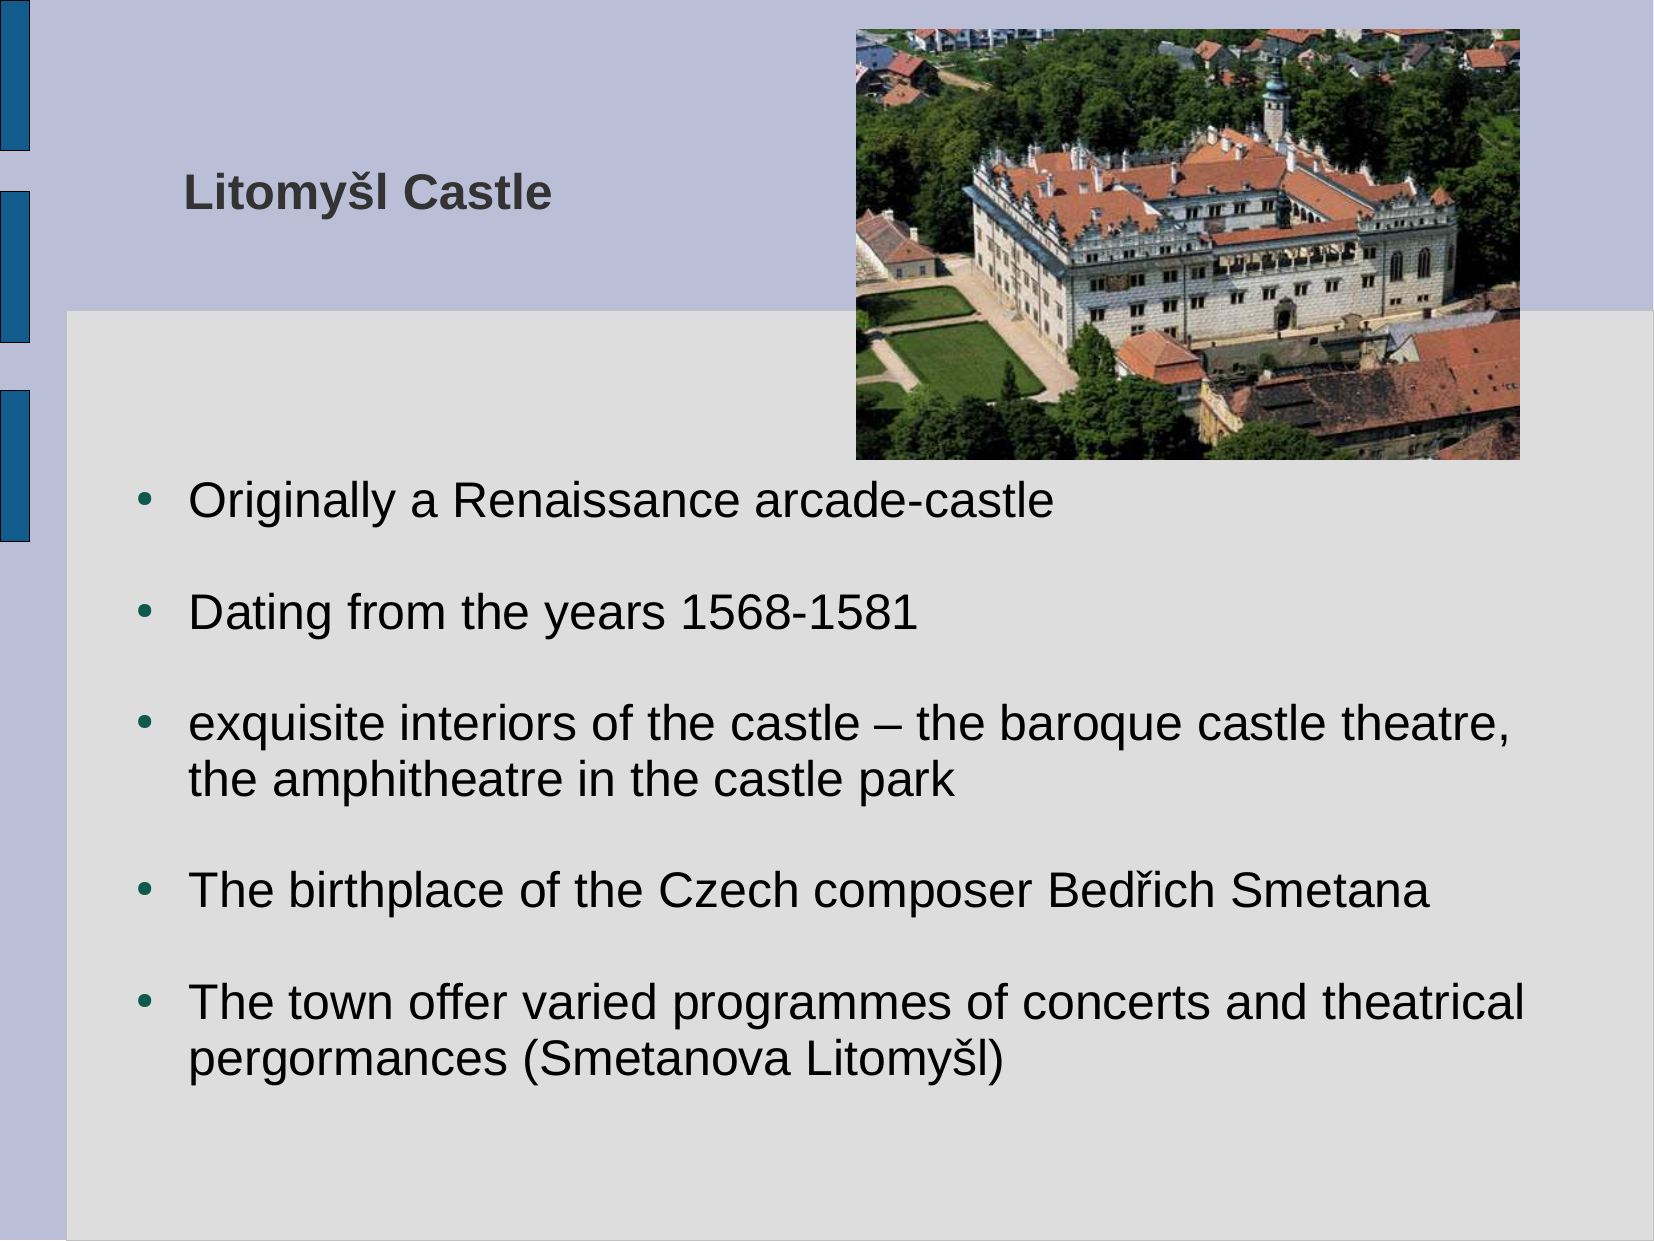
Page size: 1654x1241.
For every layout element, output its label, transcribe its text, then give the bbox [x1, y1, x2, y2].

list Originally a Renaissance arcade-castle Dating from the years 1568-1581 exquisite interiors of the castle – the baroque castle theatre, the amphitheatre in the castle park The birthplace of the Czech composer Bedřich Smetana The town offer varied programmes of concerts and theatrical pergormances (Smetanova Litomyšl) [118, 472, 1531, 1241]
title Litomyšl Castle [29, 88, 707, 296]
picture [856, 29, 1520, 460]
